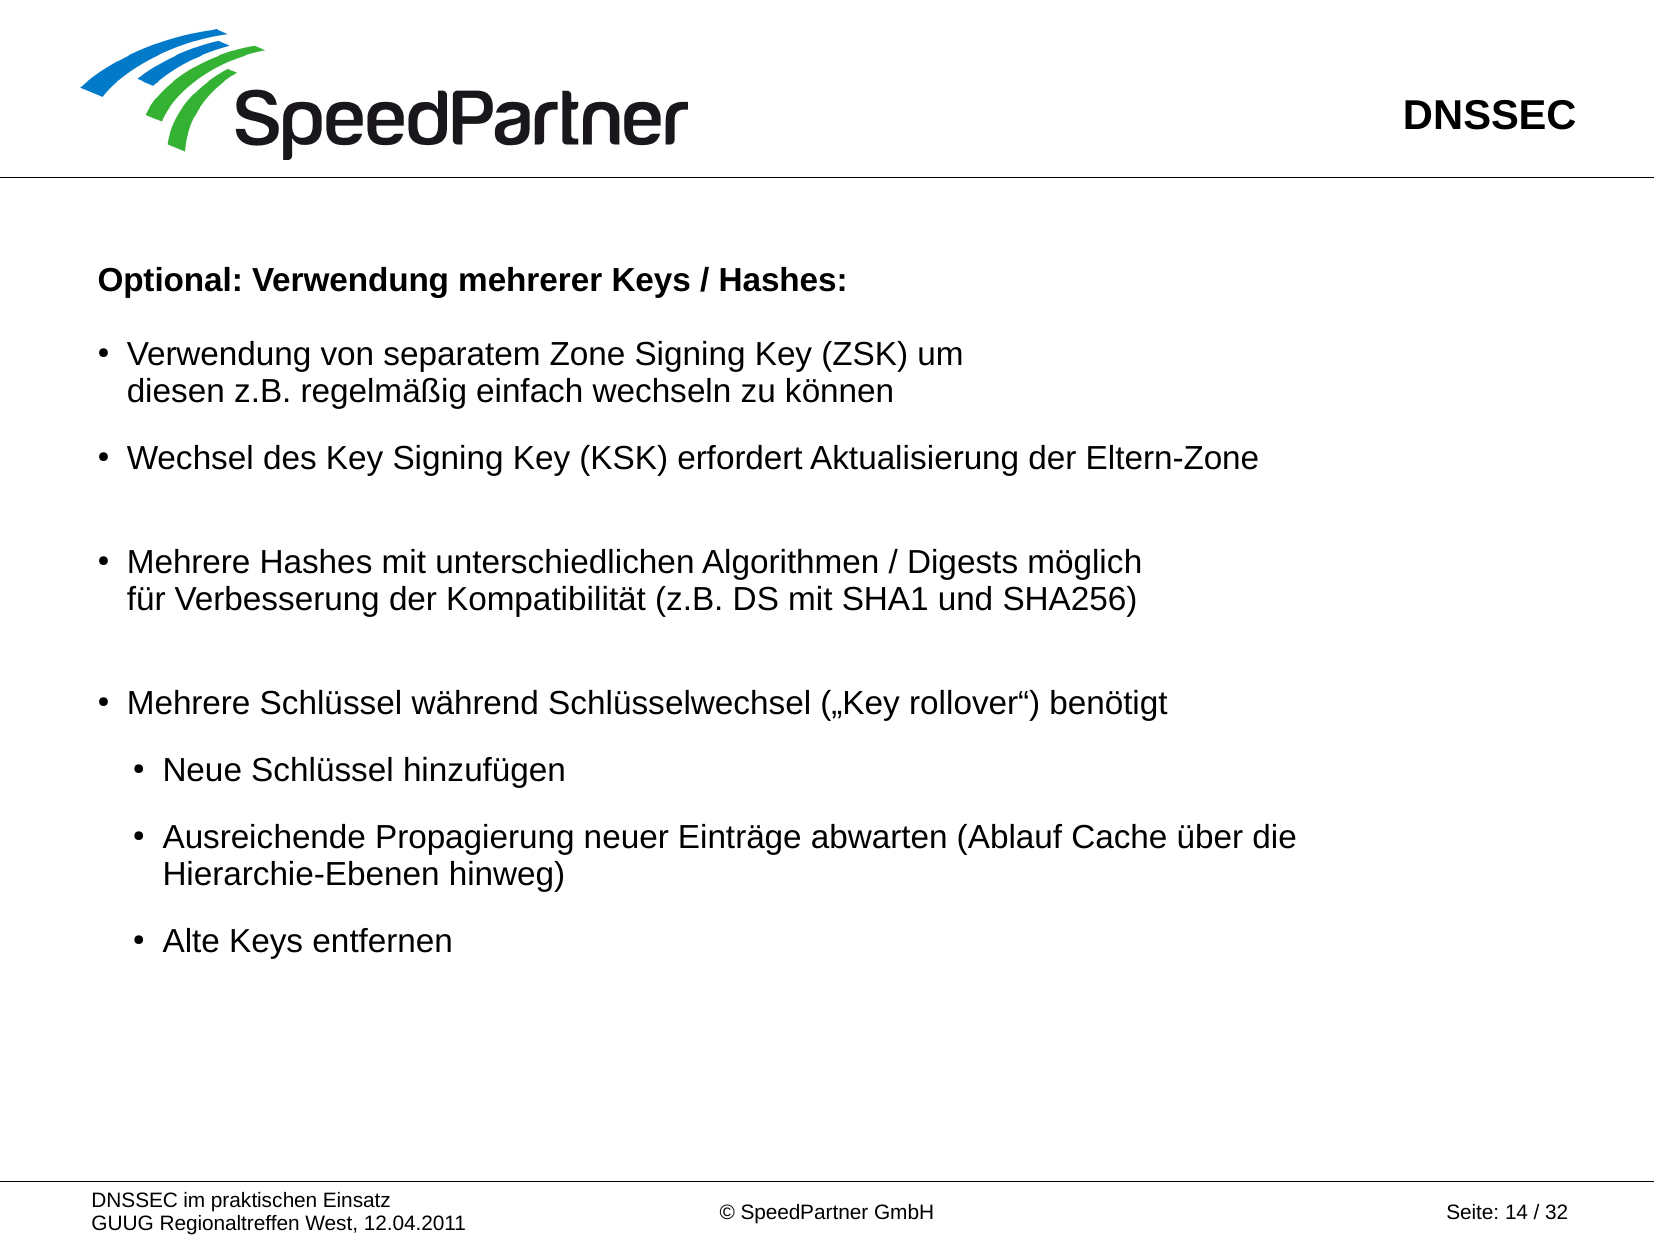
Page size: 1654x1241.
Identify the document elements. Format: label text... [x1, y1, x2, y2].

title DNSSEC [590, 70, 1577, 160]
picture [80, 29, 688, 160]
text_box Optional: Verwendung mehrerer Keys / Hashes: Verwendung von separatem Zone Signing Key (ZSK) um diesen z.B. regelmäßig einfach wechseln zu können Wechsel des Key Signing Key (KSK) erfordert Aktualisierung der Eltern-Zone Mehrere Hashes mit unterschiedlichen Algorithmen / Digests möglich für Verbesserung der Kompatibilität (z.B. DS mit SHA1 und SHA256) Mehrere Schlüssel während Schlüsselwechsel („Key rollover“) benötigt Neue Schlüssel hinzufügen Ausreichende Propagierung neuer Einträge abwarten (Ablauf Cache über die Hierarchie-Ebenen hinweg) Alte Keys entfernen [82, 253, 1565, 1151]
